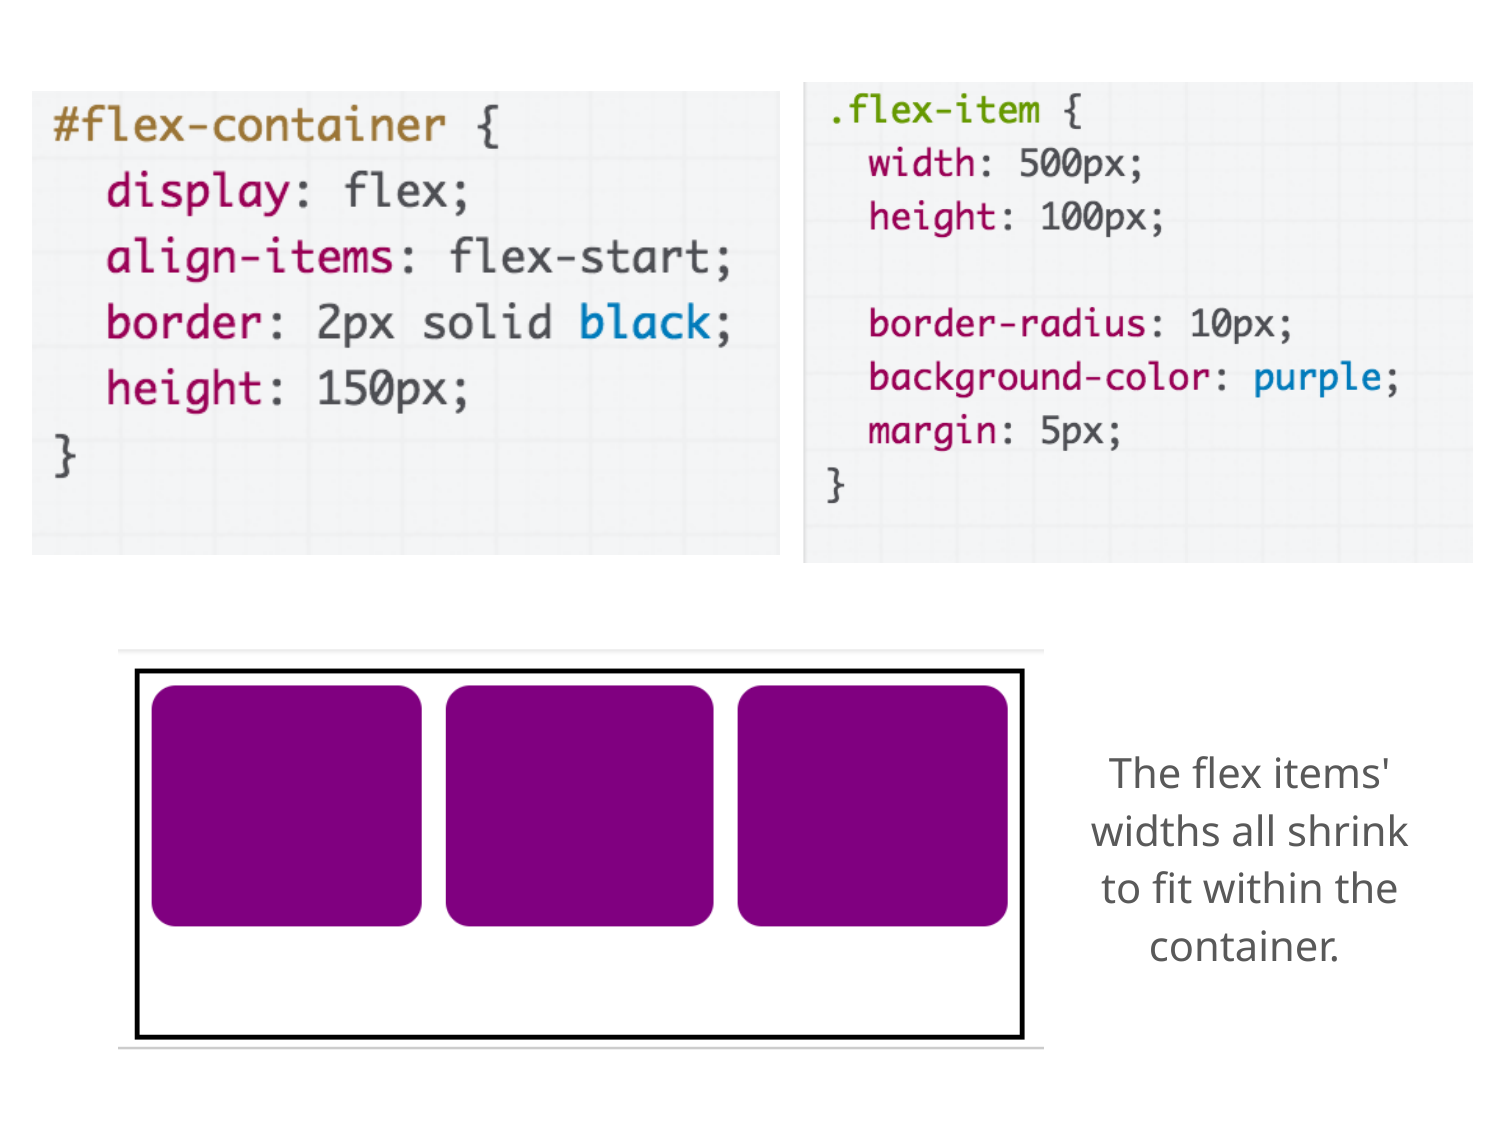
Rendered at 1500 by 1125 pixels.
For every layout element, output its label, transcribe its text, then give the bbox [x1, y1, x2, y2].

picture [118, 647, 1044, 1059]
picture [32, 91, 780, 555]
list The flex items' widths all shrink to fit within the container. [1063, 724, 1437, 999]
picture [801, 82, 1473, 564]
